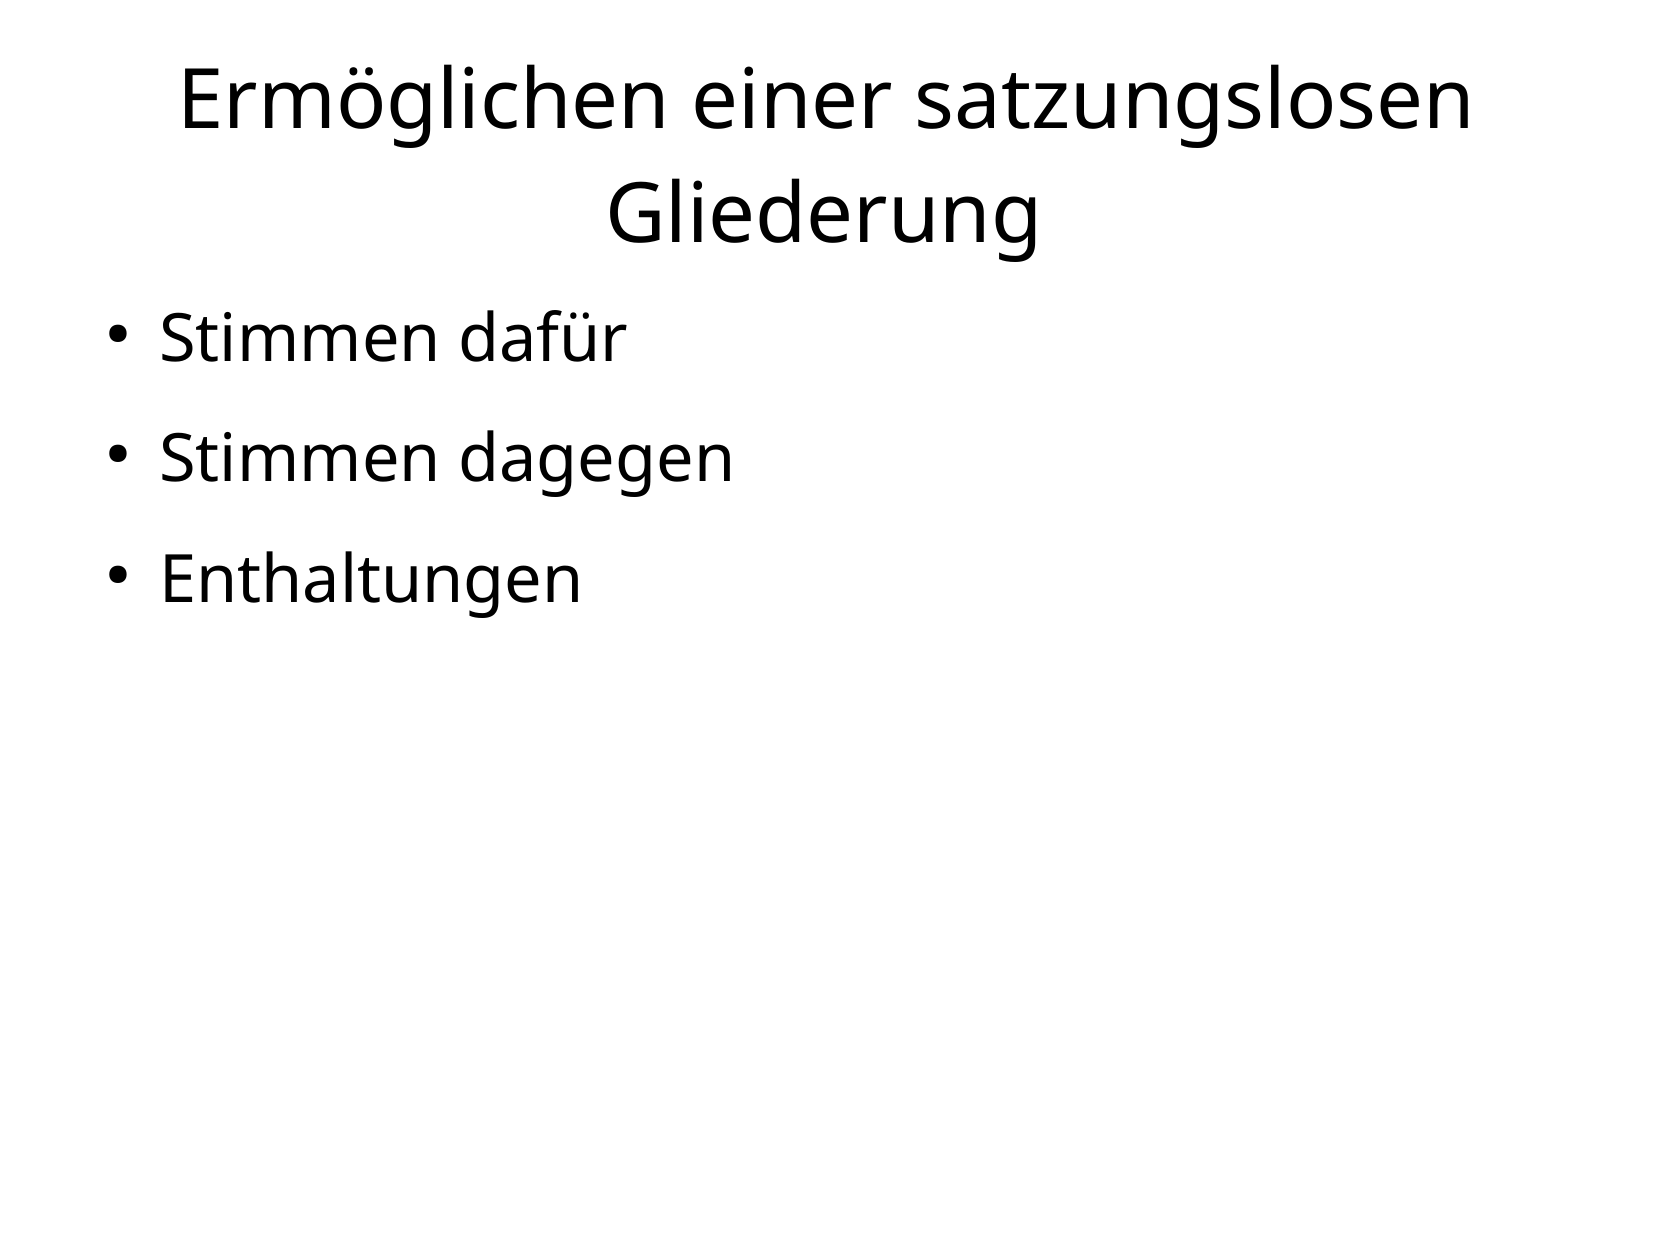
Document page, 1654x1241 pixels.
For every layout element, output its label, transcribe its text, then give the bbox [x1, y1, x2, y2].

list Stimmen dafür Stimmen dagegen Enthaltungen [88, 290, 1572, 1094]
title Ermöglichen einer satzungslosen Gliederung [82, 51, 1571, 255]
